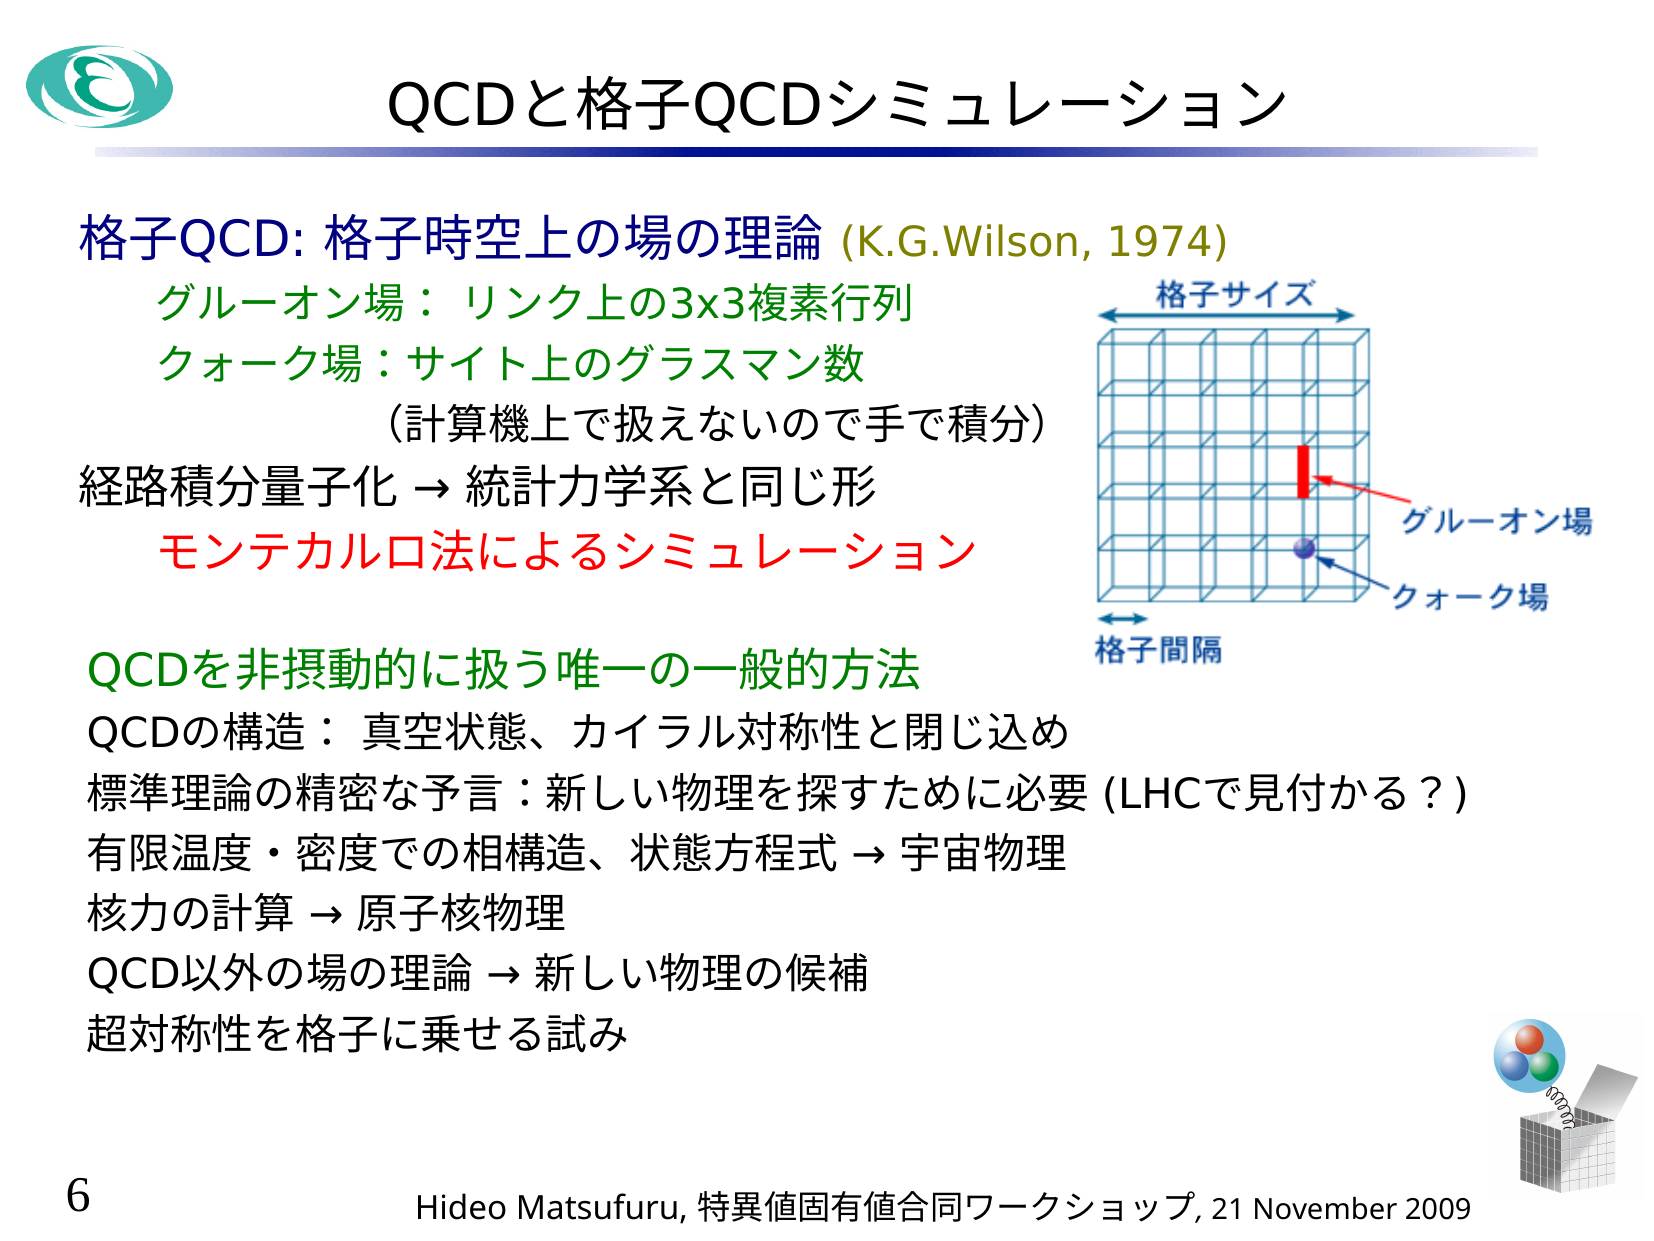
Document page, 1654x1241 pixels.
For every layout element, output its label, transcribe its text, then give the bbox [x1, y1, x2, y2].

picture [1440, 147, 1538, 157]
picture [95, 147, 235, 157]
picture [1536, 1012, 1644, 1200]
list 格子QCD: 格子時空上の場の理論 (K.G.Wilson, 1974) グルーオン場： リンク上の3x3複素行列 クォーク場：サイト上のグラスマン数 （計算機上で扱えないので手で積分） 経路積分量子化 → 統計力学系と同じ形 モンテカルロ法によるシミュレーション [60, 210, 1530, 746]
list QCDを非摂動的に扱う唯一の一般的方法 QCDの構造： 真空状態、カイラル対称性と閉じ込め 標準理論の精密な予言：新しい物理を探すために必要 (LHCで見付かる？) 有限温度・密度での相構造、状態方程式 → 宇宙物理 核力の計算 → 原子核物理 QCD以外の場の理論 → 新しい物理の候補 超対称性を格子に乗せる試み [68, 643, 1538, 1099]
list [66, 735, 1536, 1241]
title QCDと格子QCDシミュレーション [235, 51, 1440, 159]
picture [1080, 272, 1602, 667]
picture [20, 37, 179, 136]
